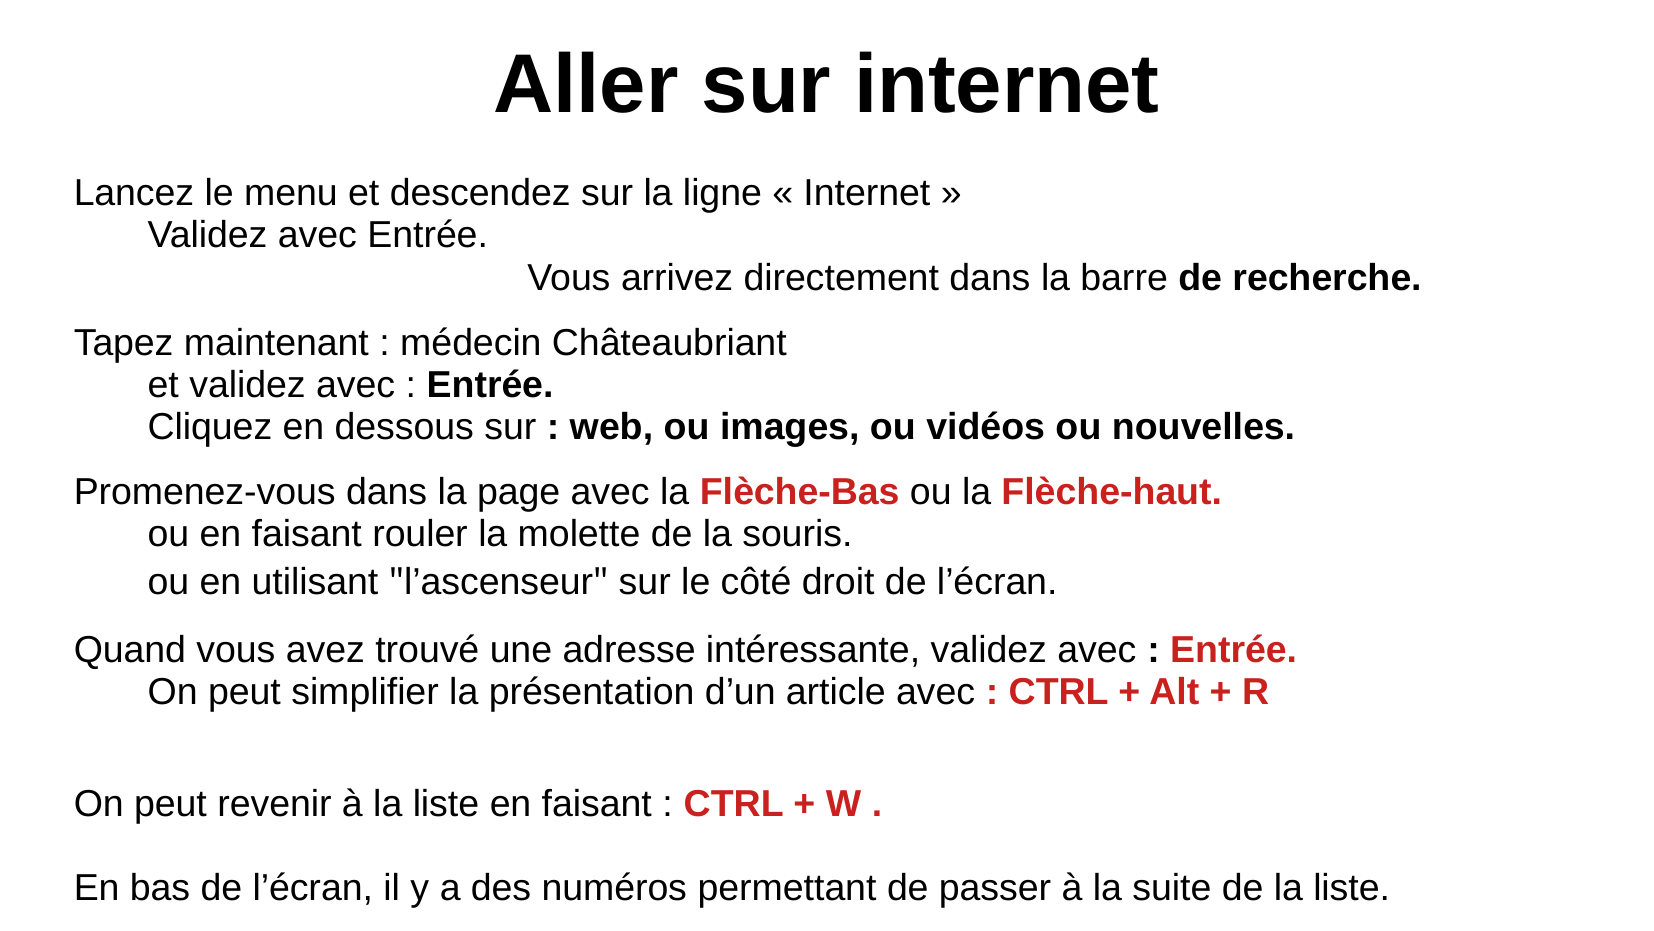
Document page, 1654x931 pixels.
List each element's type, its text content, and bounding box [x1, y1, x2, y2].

text_box Aller sur internet Lancez le menu et descendez sur la ligne « Internet » Validez avec Entrée. Vous arrivez directement dans la barre de recherche. Tapez maintenant : médecin Châteaubriant et validez avec : Entrée. Cliquez en dessous sur : web, ou images, ou vidéos ou nouvelles. Promenez-vous dans la page avec la Flèche-Bas ou la Flèche-haut. ou en faisant rouler la molette de la souris. ou en utilisant "l’ascenseur" sur le côté droit de l’écran. Quand vous avez trouvé une adresse intéressante, validez avec : Entrée. On peut simplifier la présentation d’un article avec : CTRL + Alt + R On peut revenir à la liste en faisant : CTRL + W . En bas de l’écran, il y a des numéros permettant de passer à la suite de la liste. [59, 29, 1595, 914]
